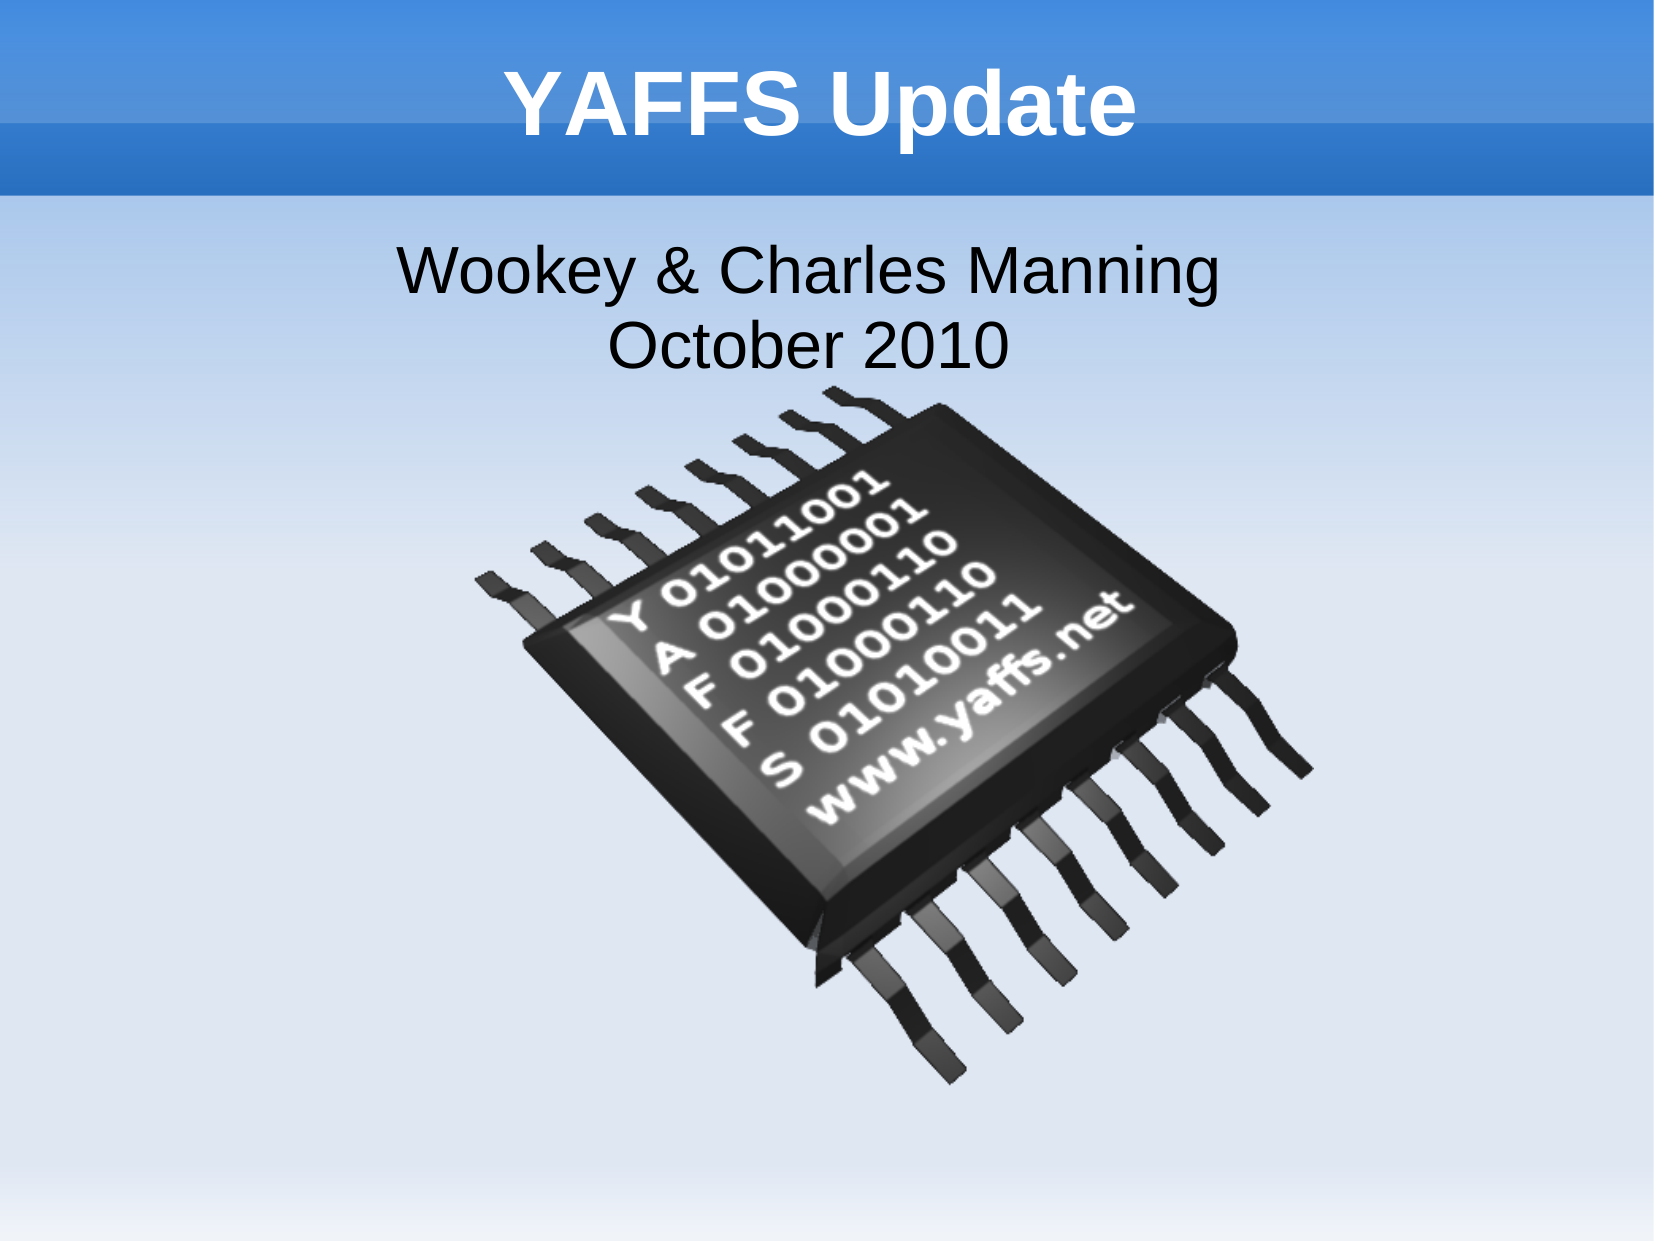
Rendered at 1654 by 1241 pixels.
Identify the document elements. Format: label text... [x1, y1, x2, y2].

picture [0, 0, 1654, 1241]
subtitle Wookey & Charles Manning October 2010 [82, 232, 1536, 383]
title YAFFS Update [76, 0, 1565, 208]
